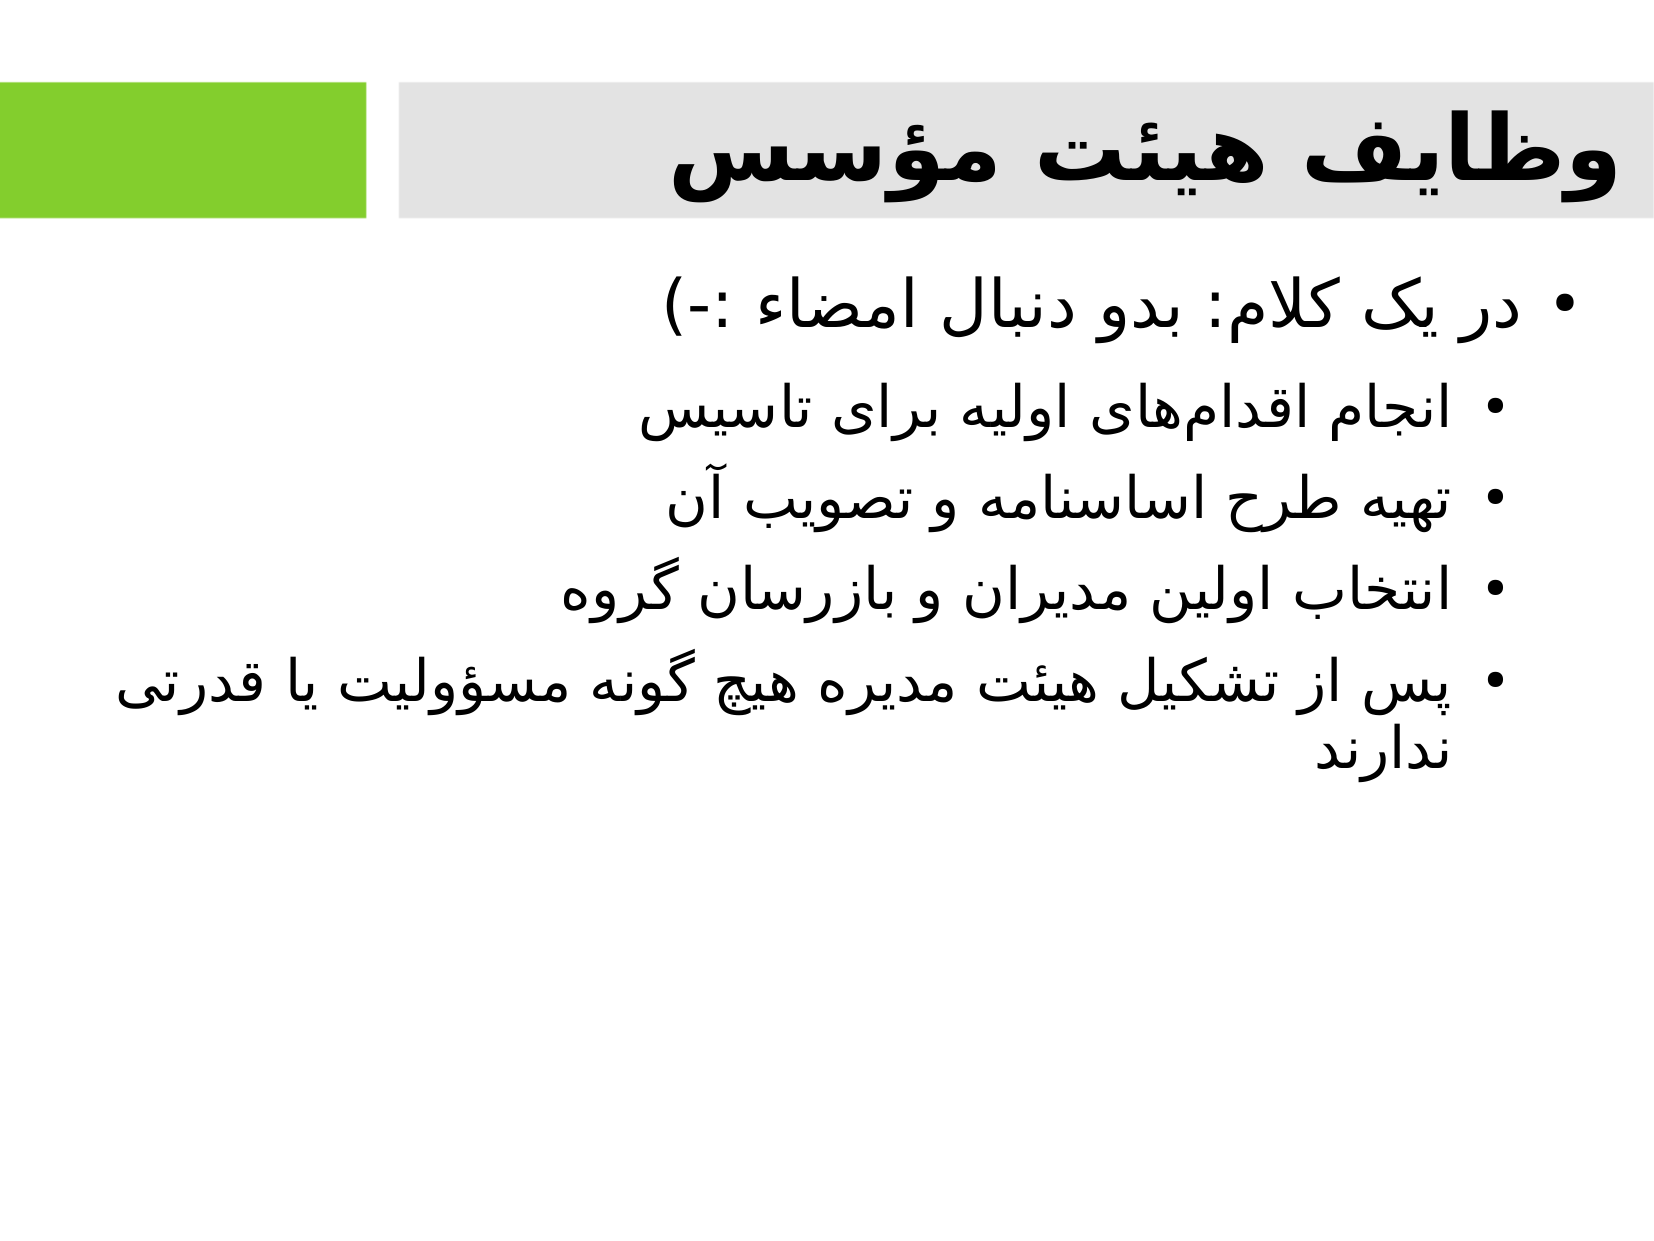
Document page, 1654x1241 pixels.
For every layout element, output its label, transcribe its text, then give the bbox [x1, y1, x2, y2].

title وظایف هیئت مؤسس [313, 73, 1625, 223]
list در یک کلام: بدو دنبال امضاء :-) انجام اقدام‌های اولیه برای تاسیس تهیه طرح اساسنامه و تصویب آن انتخاب اولین مدیران و بازرسان گروه پس از تشکیل هیئت مدیره هیچ گونه مسؤولیت یا قدرتی ندارند [82, 265, 1595, 1152]
picture [0, 0, 1654, 1241]
